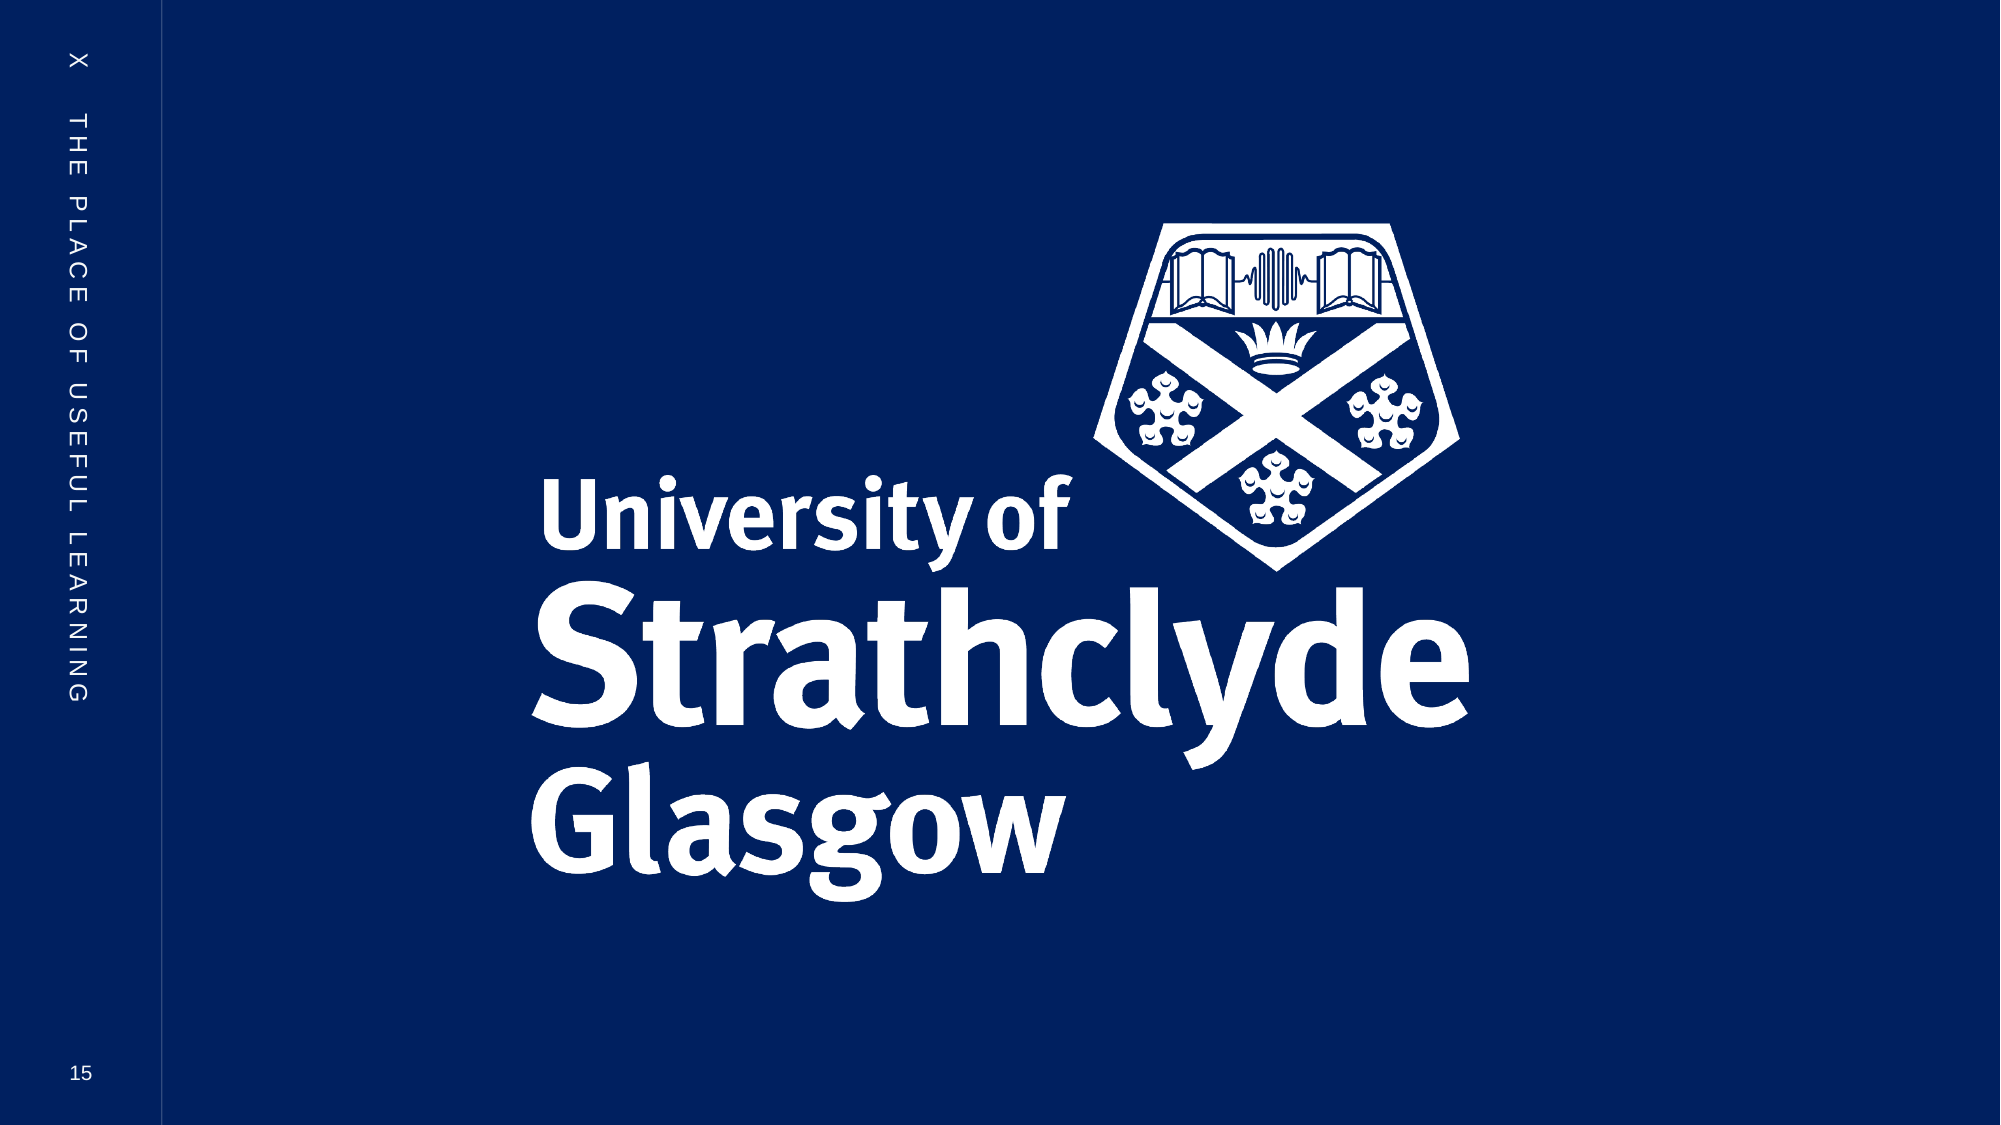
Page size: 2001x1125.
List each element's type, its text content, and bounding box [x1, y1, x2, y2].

text_box 15 [38, 1052, 123, 1091]
text_box [163, 0, 2000, 1125]
picture [531, 223, 1469, 902]
text_box [0, 0, 161, 1125]
text_box X THE PLACE OF USEFUL LEARNING [56, 38, 103, 889]
